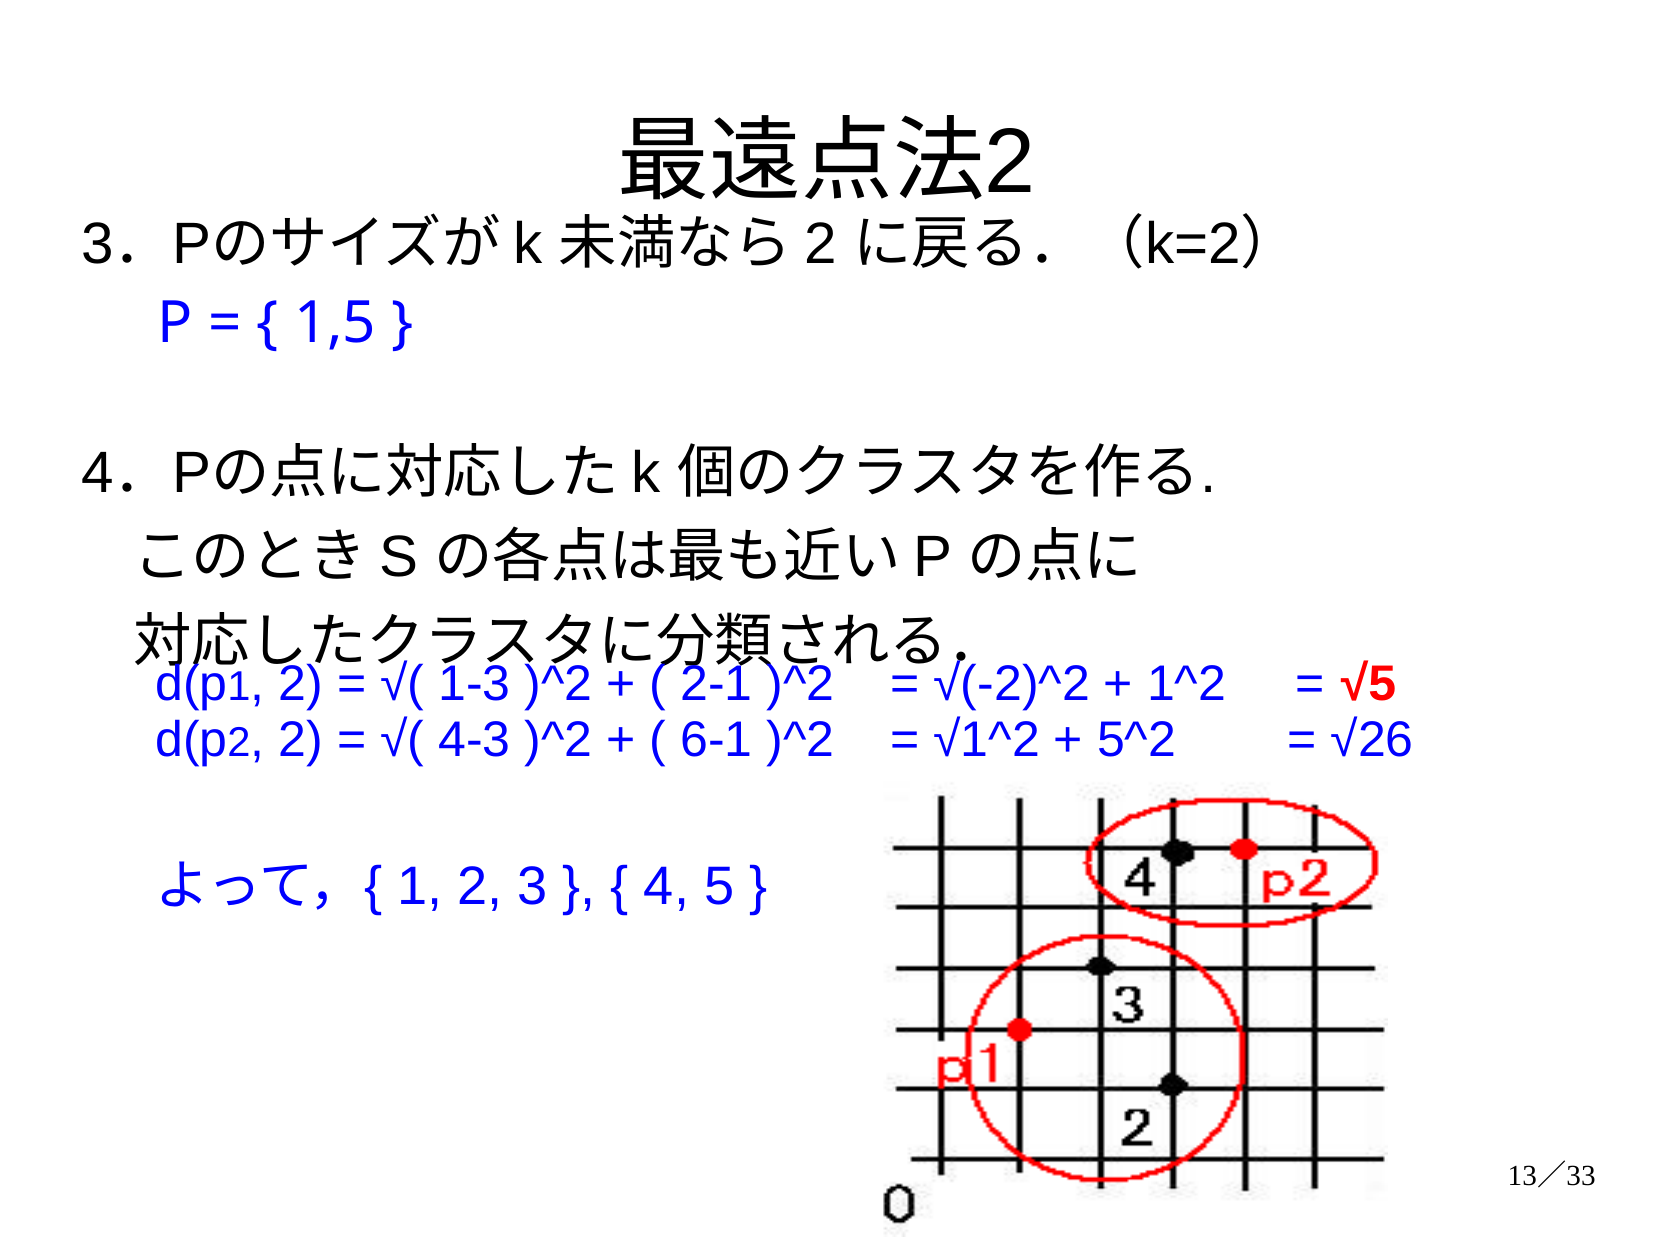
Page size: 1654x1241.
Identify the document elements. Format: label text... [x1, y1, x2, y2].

picture [873, 767, 1388, 1237]
title 最遠点法2 [82, 49, 1571, 257]
subtitle 3．Pのサイズが k 未満なら 2 に戻る．（k=2） P = { 1,5 } 4．Pの点に対応した k 個のクラスタを作る. このとき S の各点は最も近い P の点に 対応したクラスタに分類される． [81, 252, 1570, 623]
text_box d(p1, 2) = √( 1-3 )^2 + ( 2-1 )^2 = √(-2)^2 + 1^2 = √5 d(p2, 2) = √( 4-3 )^2 + ( 6-1 )^2 = √1^2 + 5^2 = √26 よって，{ 1, 2, 3 }, { 4, 5 } [140, 648, 1470, 907]
